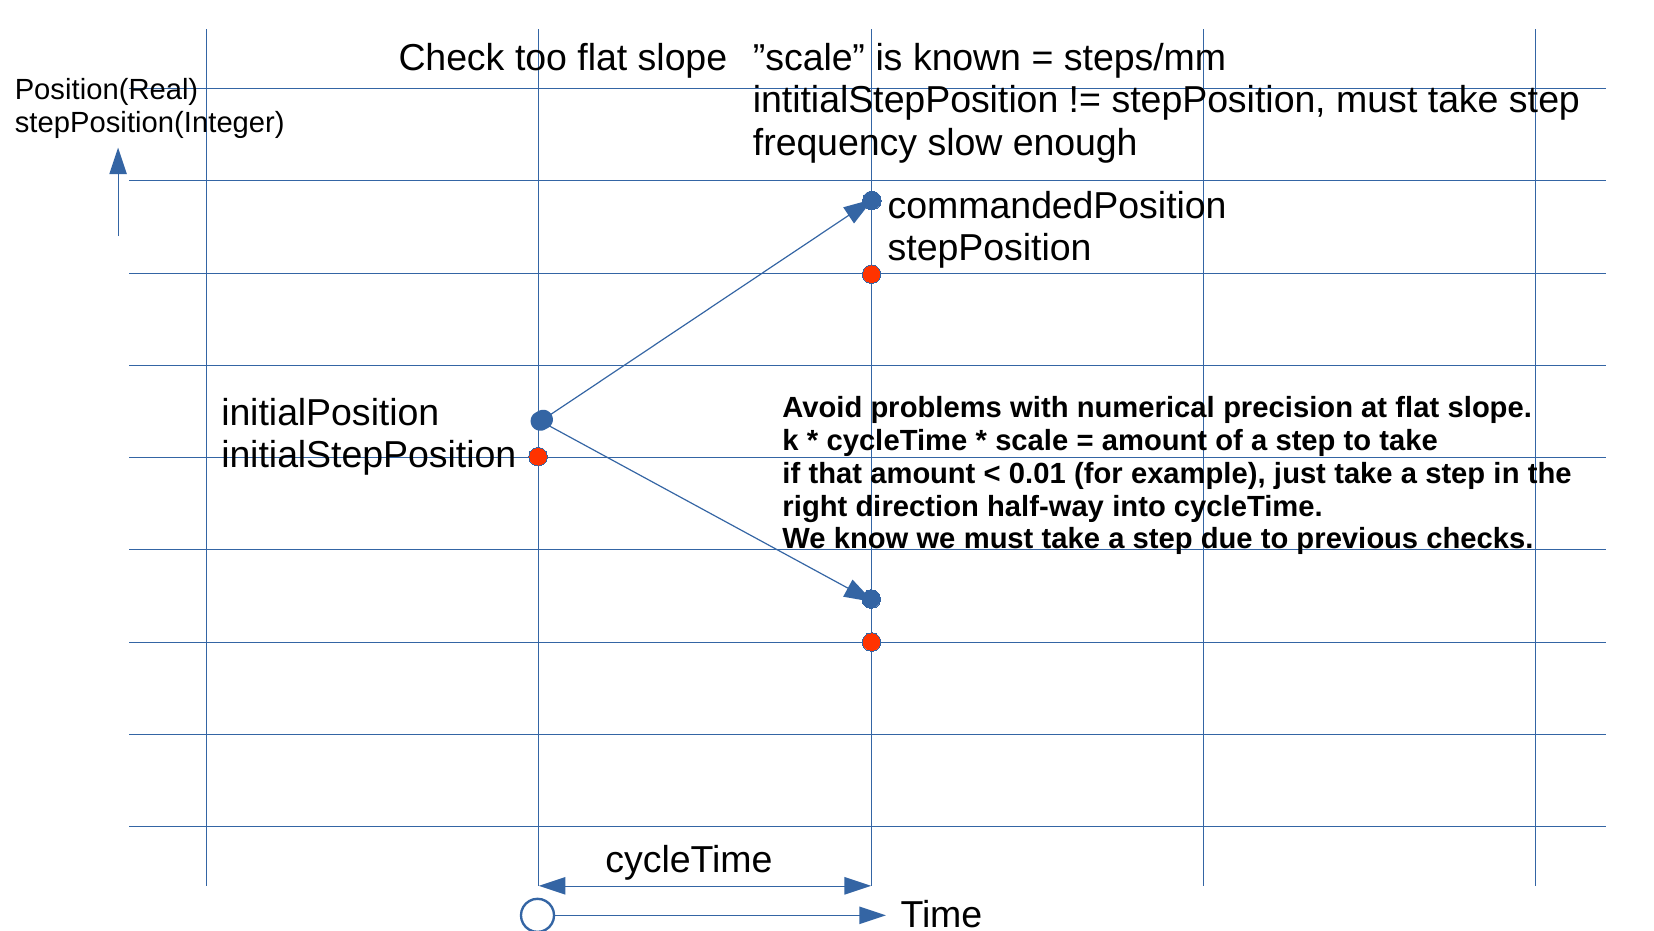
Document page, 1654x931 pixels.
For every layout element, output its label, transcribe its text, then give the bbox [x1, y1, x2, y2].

text_box [862, 264, 872, 284]
text_box Check too flat slope [383, 29, 738, 87]
text_box cycleTime [590, 831, 827, 886]
text_box [862, 632, 881, 652]
text_box Avoid problems with numerical precision at flat slope. k * cycleTime * scale = amount of a step to take if that amount < 0.01 (for example), just take a step in the right direction half-way into cycleTime. We know we must take a step due to previous checks. [767, 383, 1654, 562]
text_box ”scale” is known = steps/mm intitialStepPosition != stepPosition, must take step frequency slow enough [738, 29, 1654, 213]
text_box Time [885, 885, 1004, 931]
text_box commandedPosition stepPosition [872, 177, 1654, 318]
text_box Position(Real) stepPosition(Integer) [0, 65, 325, 207]
text_box [861, 589, 881, 609]
text_box initialPosition initialStepPosition [206, 383, 591, 525]
